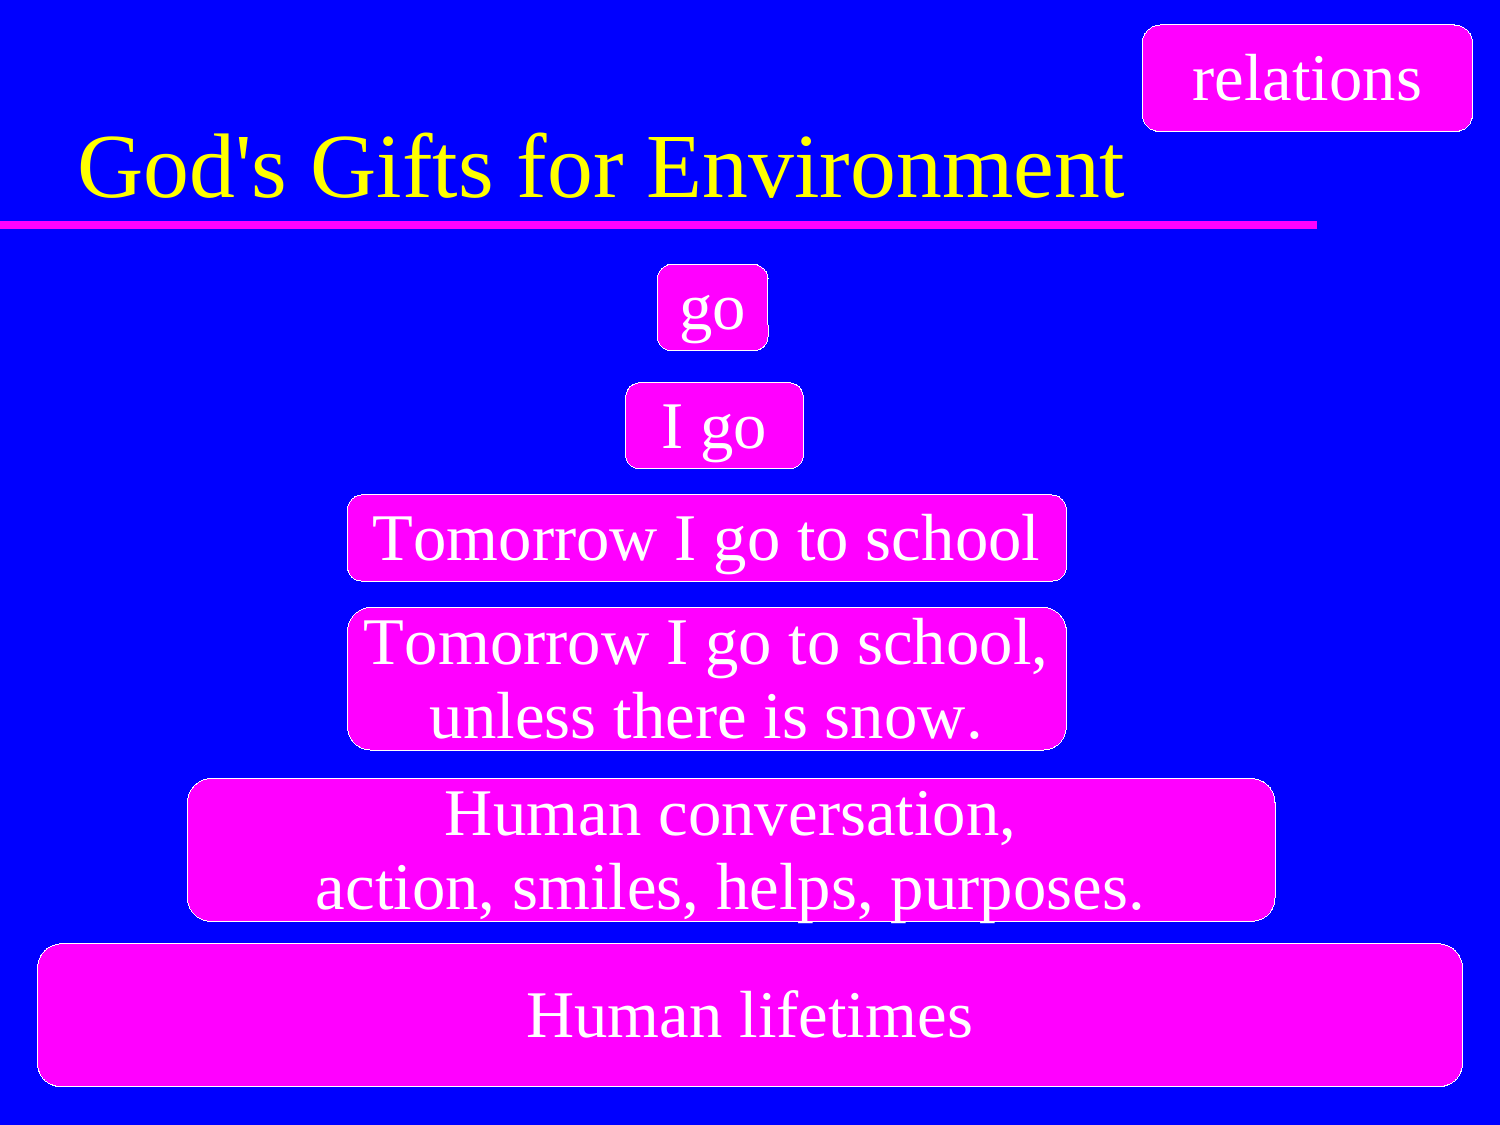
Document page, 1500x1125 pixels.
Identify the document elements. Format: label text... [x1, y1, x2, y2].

text_box Human lifetimes [37, 943, 1463, 1087]
text_box I go [625, 382, 804, 469]
text_box Tomorrow I go to school [347, 494, 1067, 582]
text_box relations [1142, 24, 1473, 132]
text_box Human conversation, action, smiles, helps, purposes. [187, 778, 1276, 922]
text_box Tomorrow I go to school, unless there is snow. [347, 607, 1067, 751]
title God's Gifts for Environment [62, 28, 1403, 225]
text_box go [657, 264, 769, 351]
